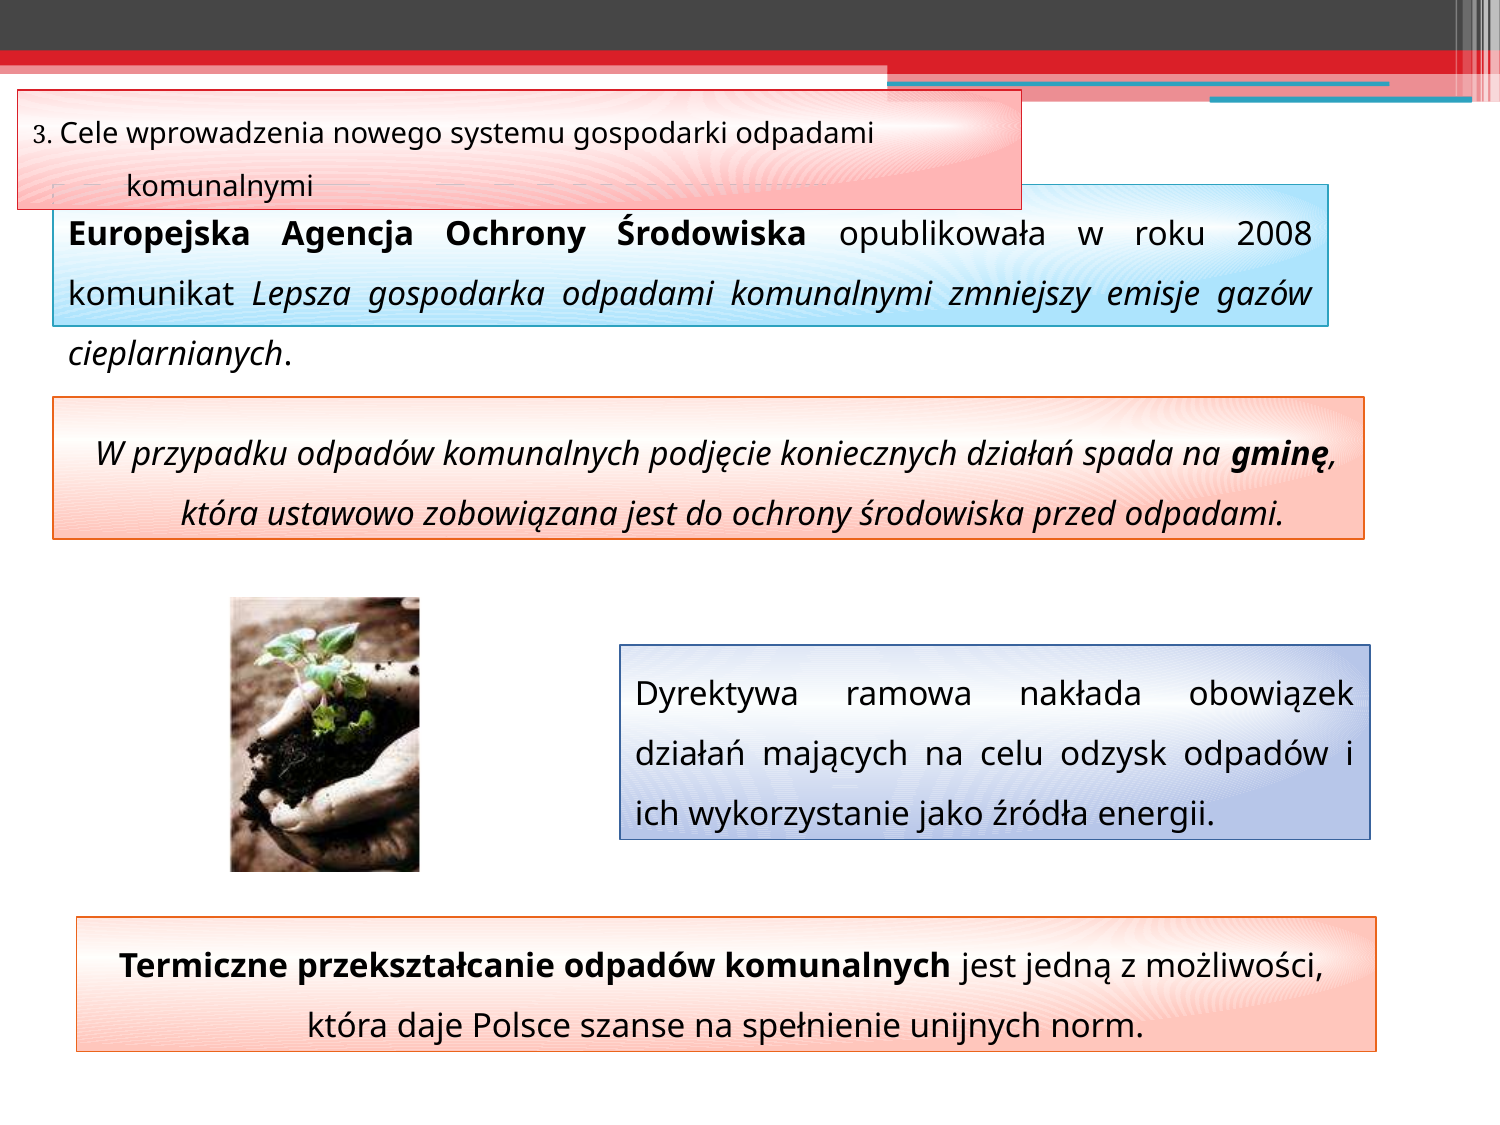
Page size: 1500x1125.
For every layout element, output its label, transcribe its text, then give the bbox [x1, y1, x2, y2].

text_box 3. Cele wprowadzenia nowego systemu gospodarki odpadami komunalnymi [17, 89, 1022, 210]
list Europejska Agencja Ochrony Środowiska opublikowała w roku 2008 komunikat Lepsza gospodarka odpadami komunalnymi zmniejszy emisje gazów cieplarnianych. [53, 184, 1329, 327]
text_box W przypadku odpadów komunalnych podjęcie koniecznych działań spada na gminę, która ustawowo zobowiązana jest do ochrony środowiska przed odpadami. [53, 397, 1365, 539]
text_box Dyrektywa ramowa nakłada obowiązek działań mających na celu odzysk odpadów i ich wykorzystanie jako źródła energii. [620, 645, 1370, 840]
picture [183, 597, 467, 872]
text_box Termiczne przekształcanie odpadów komunalnych jest jedną z możliwości, która daje Polsce szanse na spełnienie unijnych norm. [76, 916, 1376, 1052]
